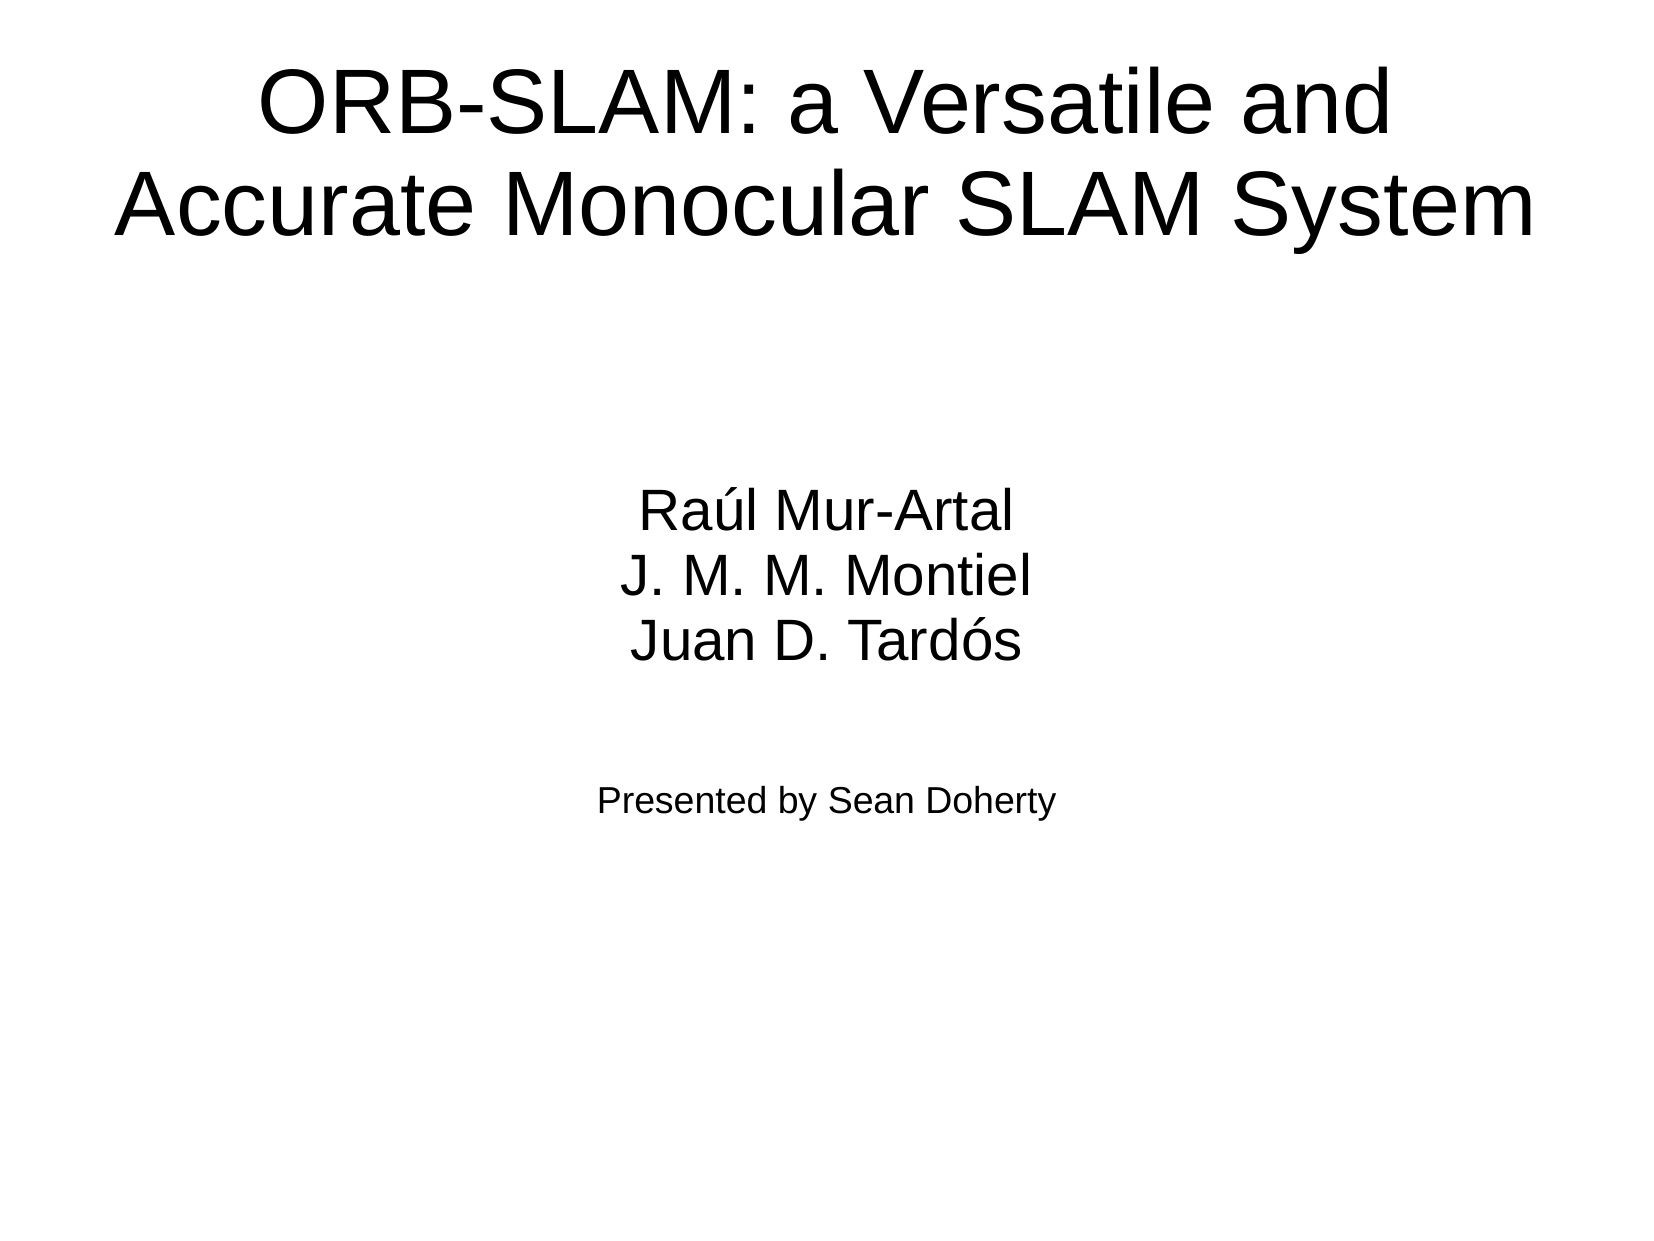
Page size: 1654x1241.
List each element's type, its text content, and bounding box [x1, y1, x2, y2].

title ORB-SLAM: a Versatile and Accurate Monocular SLAM System [82, 49, 1571, 257]
subtitle Raúl Mur-Artal J. M. M. Montiel Juan D. Tardós Presented by Sean Doherty [82, 290, 1571, 1010]
